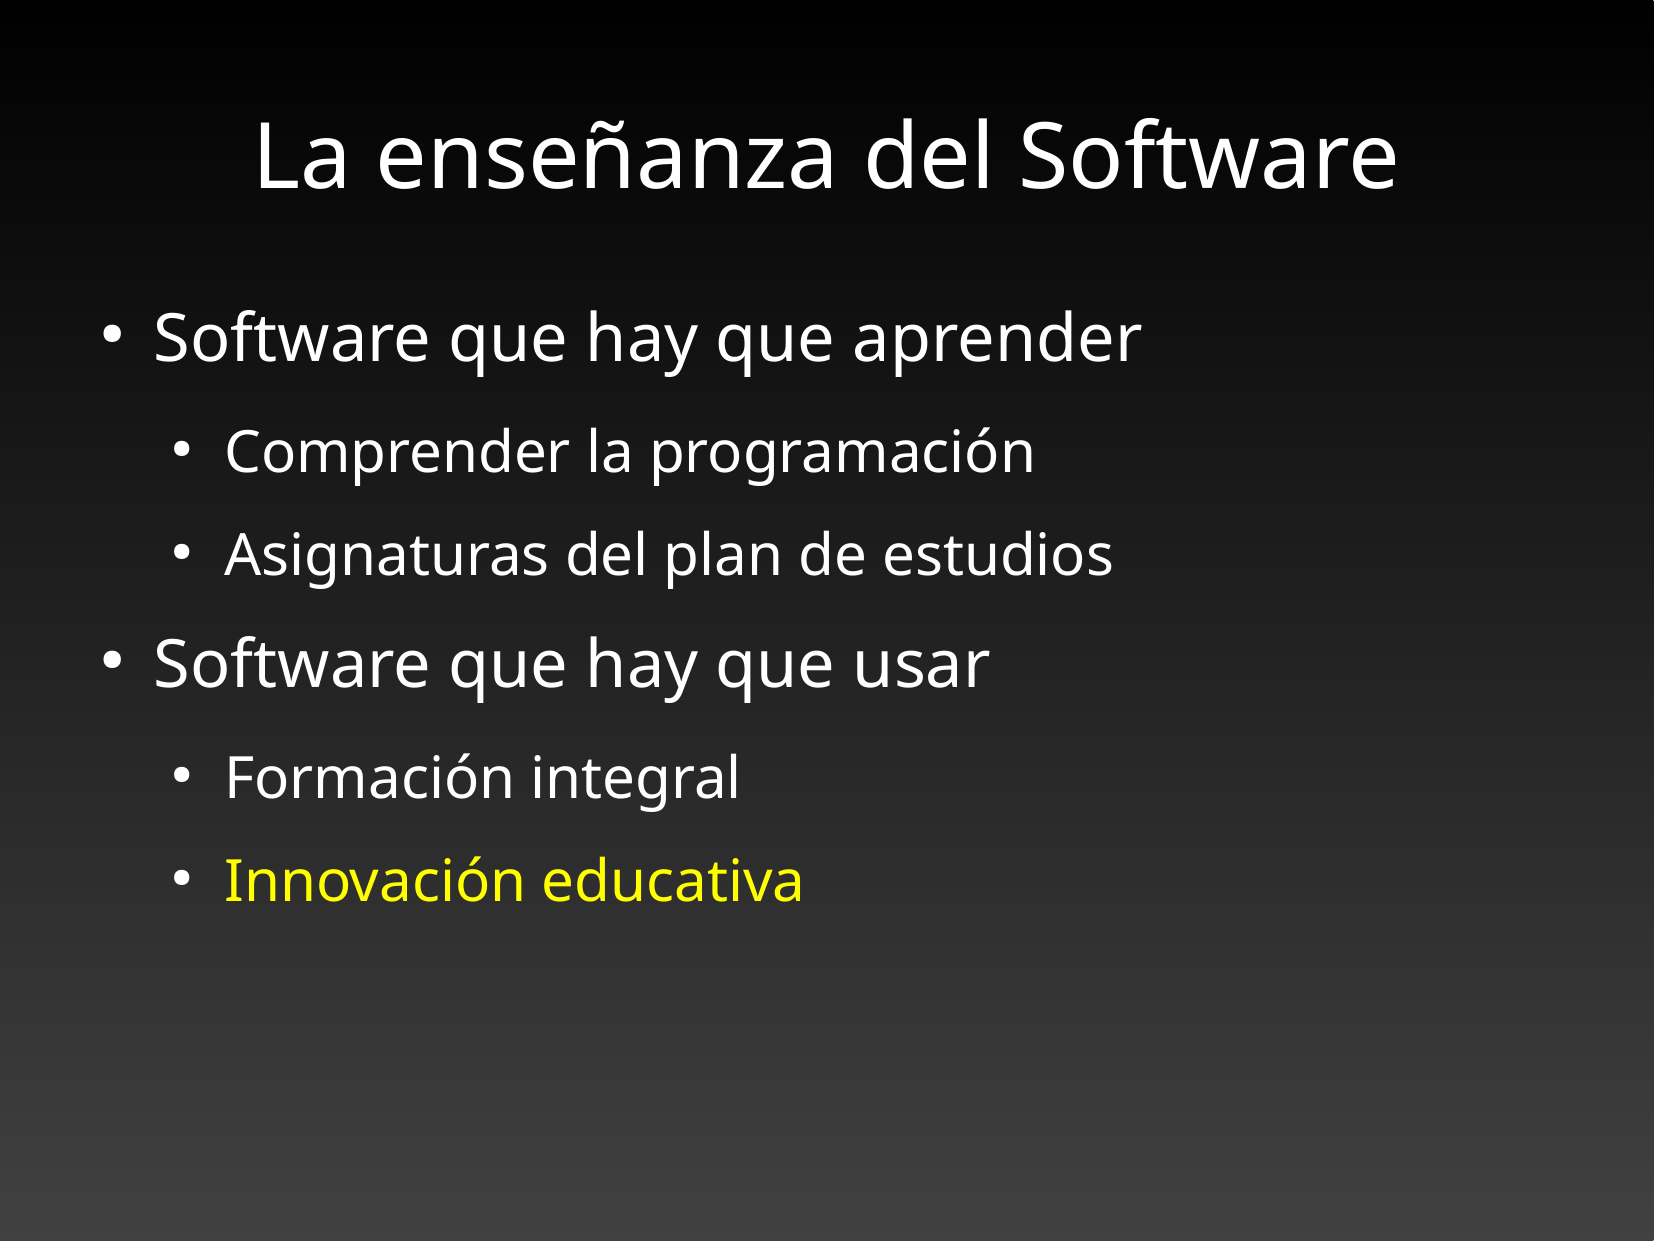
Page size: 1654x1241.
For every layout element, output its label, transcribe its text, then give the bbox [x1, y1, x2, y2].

list Software que hay que aprender Comprender la programación Asignaturas del plan de estudios Software que hay que usar Formación integral Innovación educativa [82, 290, 1571, 1109]
title La enseñanza del Software [82, 56, 1571, 250]
